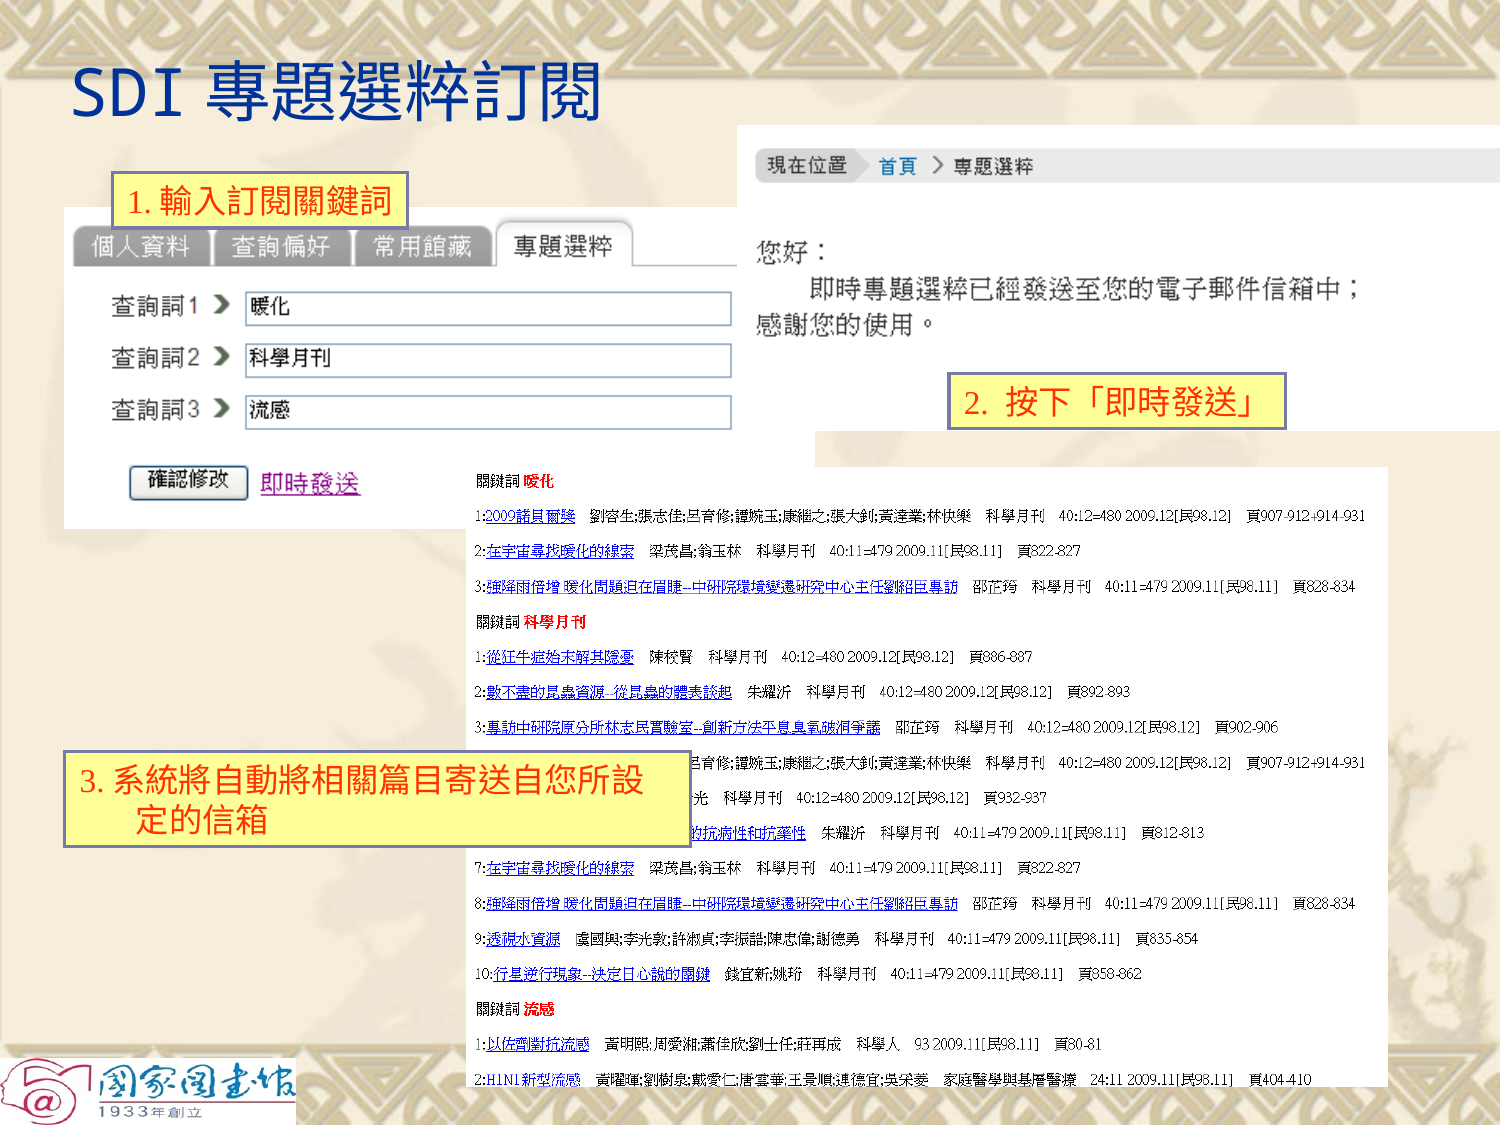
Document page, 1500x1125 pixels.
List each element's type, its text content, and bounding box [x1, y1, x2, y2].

title SDI專題選粹訂閱 [41, 42, 632, 138]
text_box 2. 按下「即時發送」 [949, 373, 1286, 429]
picture [0, 0, 1500, 1125]
text_box 1.輸入訂閱關鍵詞 [112, 172, 408, 228]
text_box 3.系統將自動將相關篇目寄送自您所設定的信箱 [64, 751, 691, 847]
